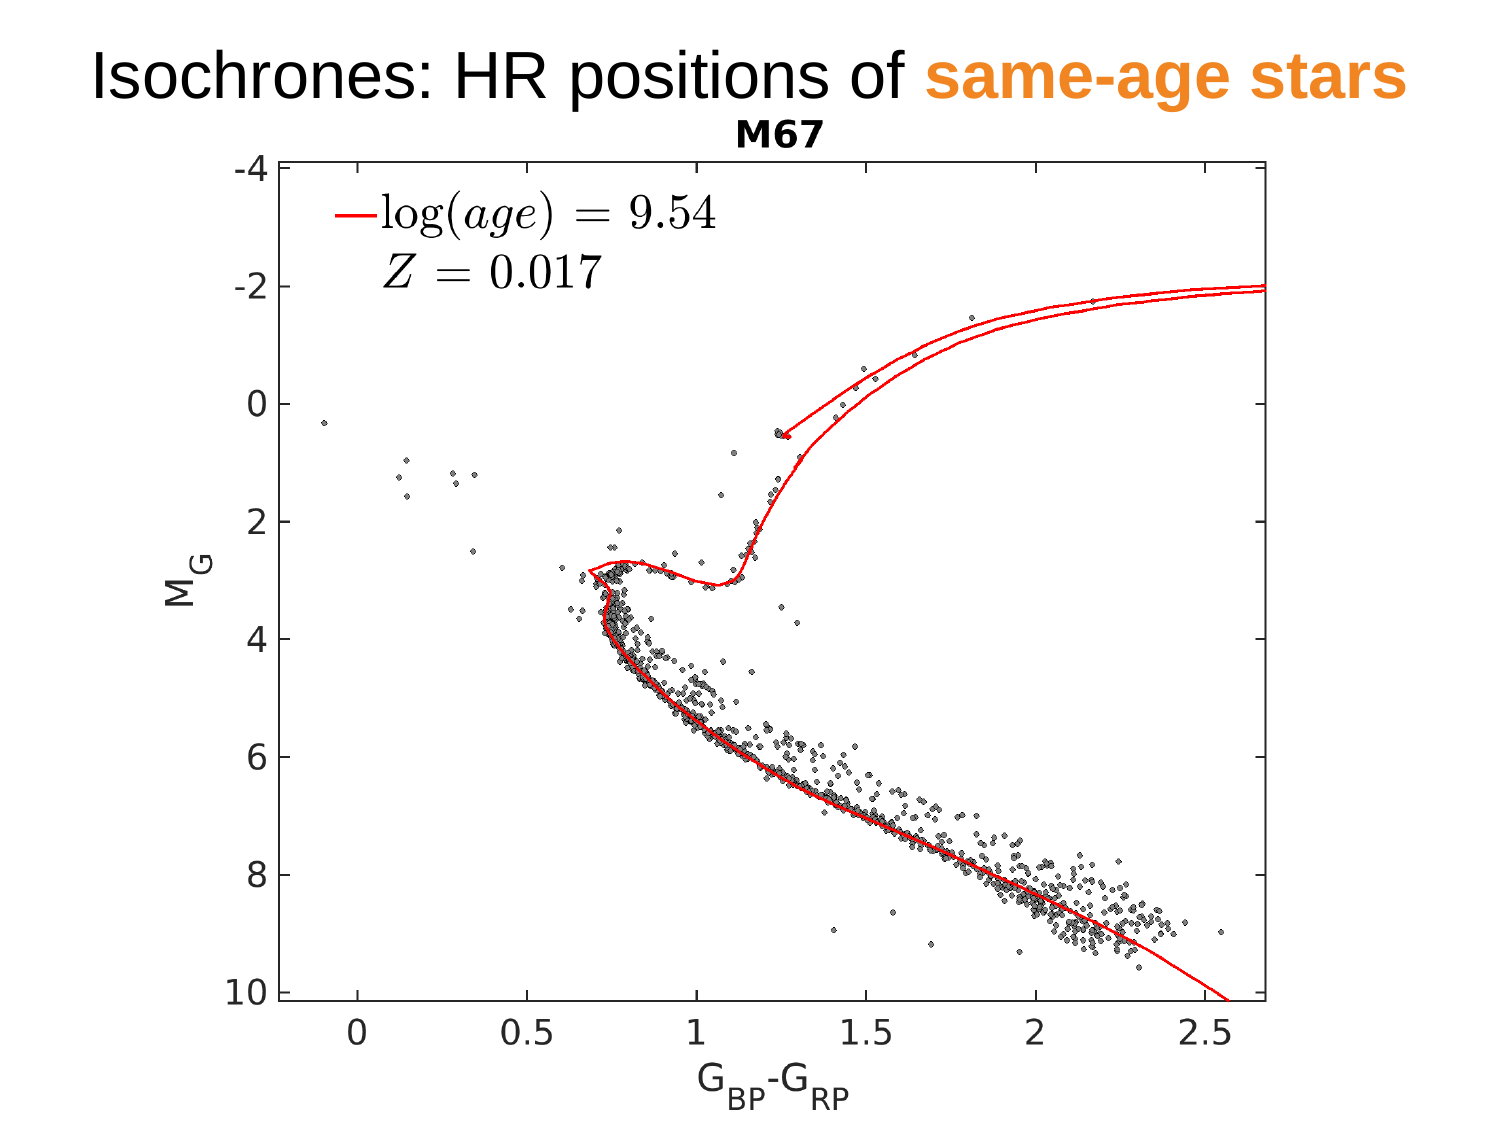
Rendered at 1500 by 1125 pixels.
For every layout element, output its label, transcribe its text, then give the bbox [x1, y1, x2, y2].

picture [113, 1063, 1387, 1117]
text_box Isochrones: HR positions of same-age stars [74, 24, 1425, 1063]
